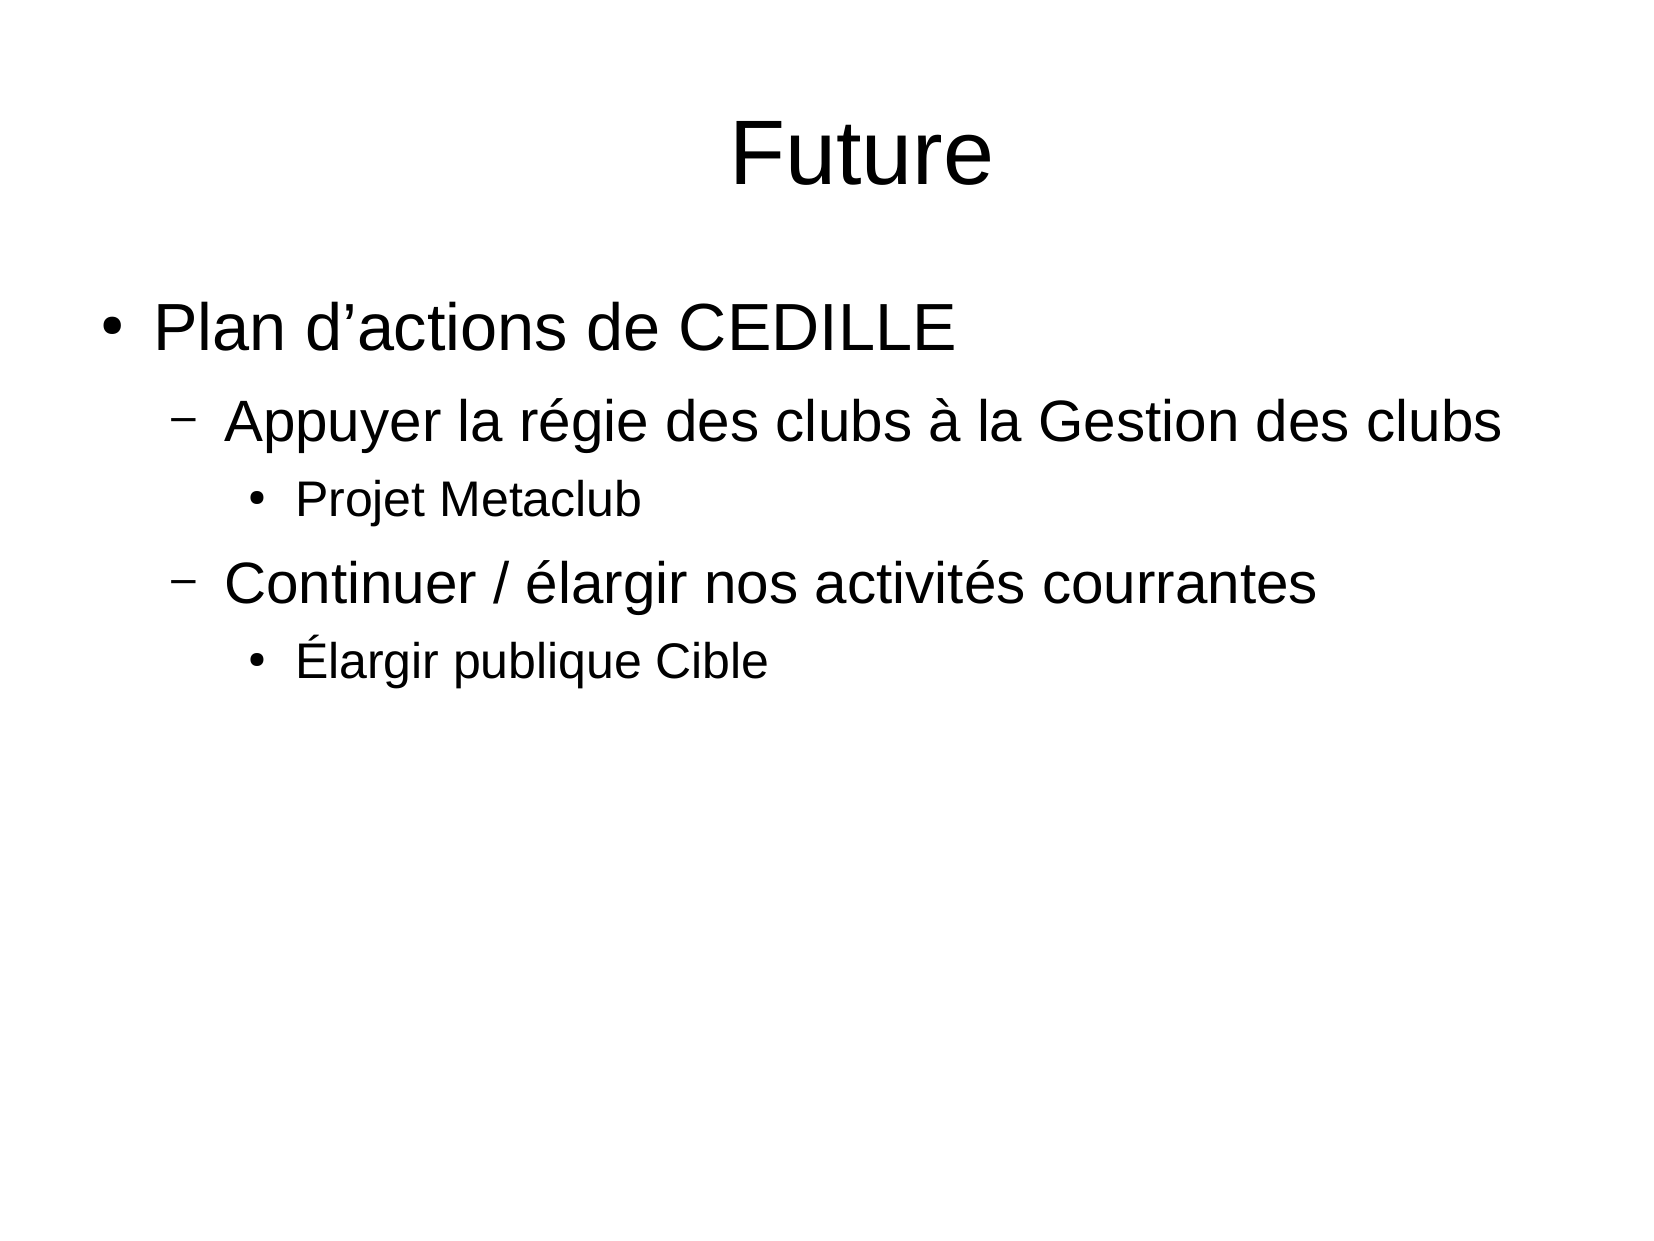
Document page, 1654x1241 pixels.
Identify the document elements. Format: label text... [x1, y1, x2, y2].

list Plan d’actions de CEDILLE Appuyer la régie des clubs à la Gestion des clubs Projet Metaclub Continuer / élargir nos activités courrantes Élargir publique Cible [82, 290, 1571, 1010]
title Future [82, 49, 1571, 257]
